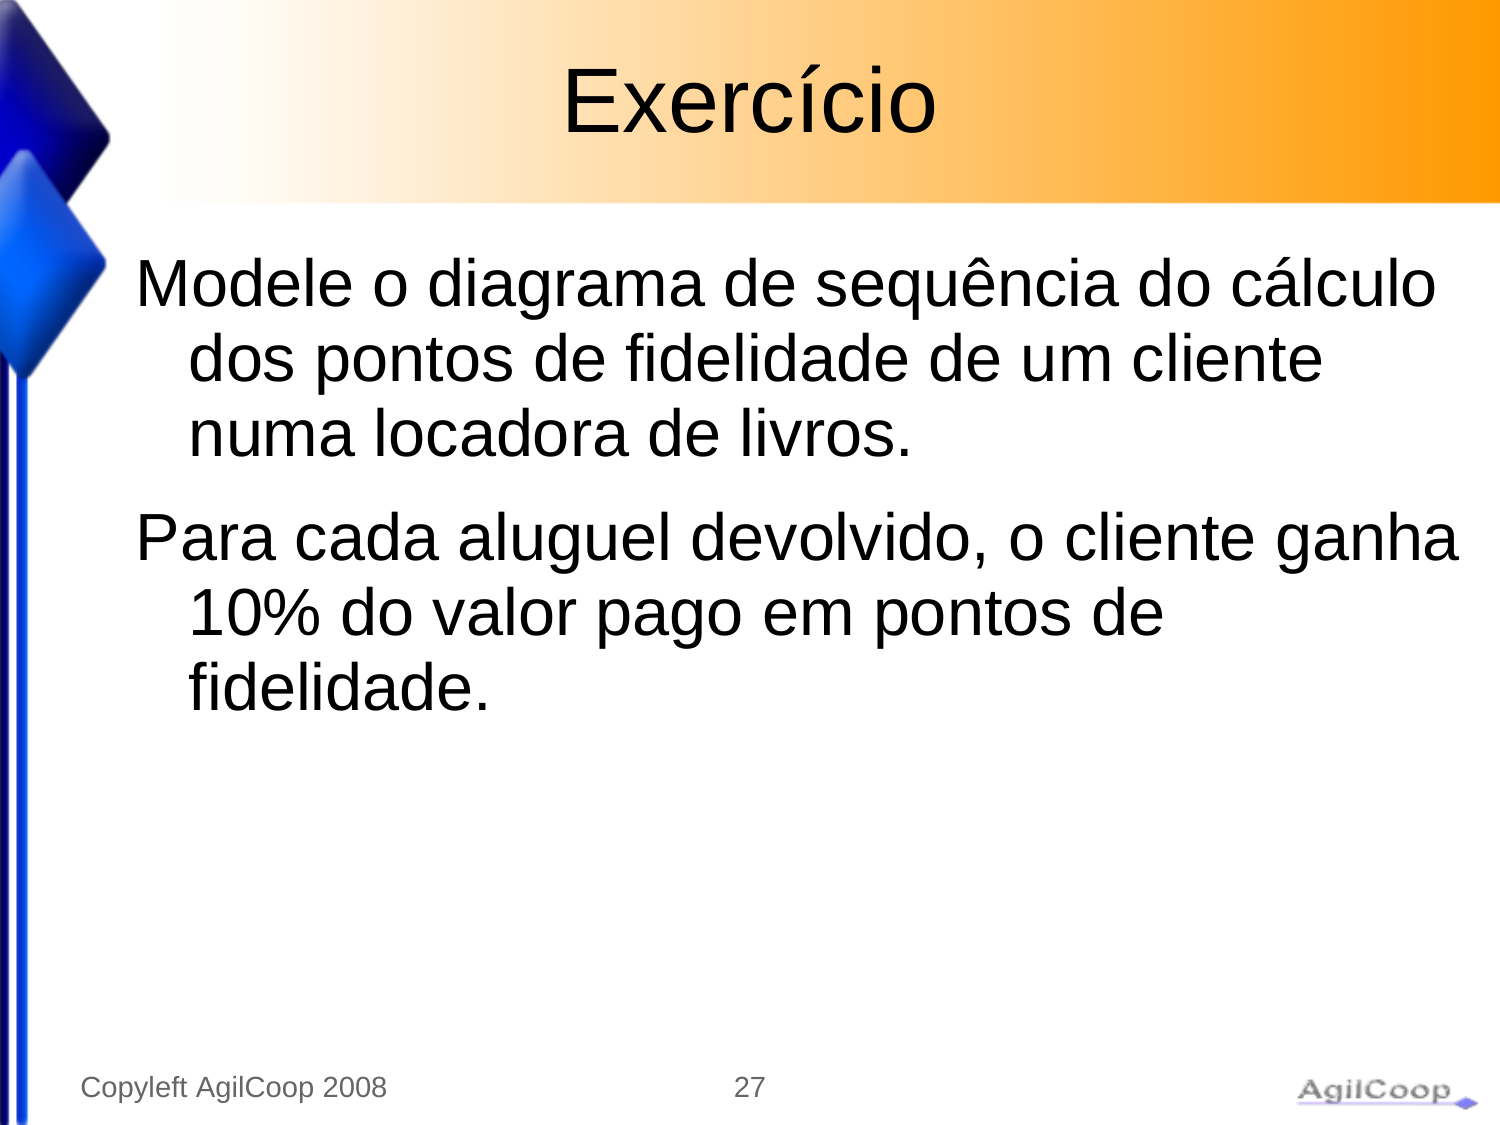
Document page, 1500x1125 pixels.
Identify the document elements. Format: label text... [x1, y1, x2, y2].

title Exercício [75, 7, 1425, 196]
list Modele o diagrama de sequência do cálculo dos pontos de fidelidade de um cliente numa locadora de livros. Para cada aluguel devolvido, o cliente ganha 10% do valor pago em pontos de fidelidade. [118, 246, 1477, 1004]
picture [0, 0, 1500, 1125]
